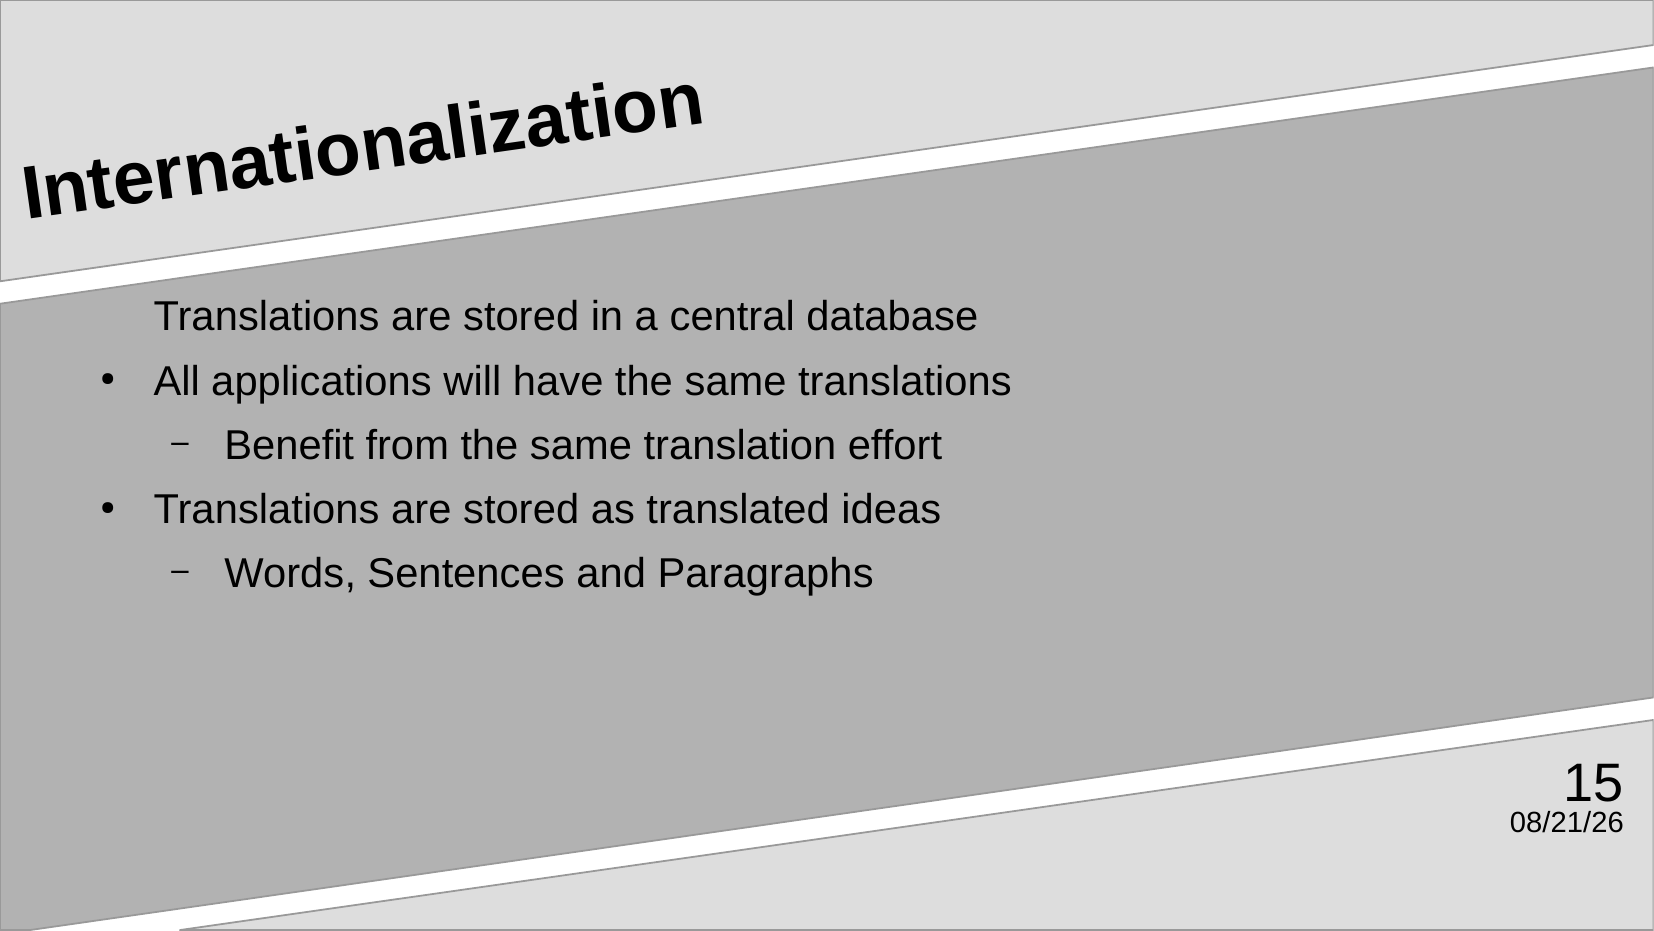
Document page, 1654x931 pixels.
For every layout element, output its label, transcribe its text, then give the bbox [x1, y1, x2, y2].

title Internationalization [11, 0, 1496, 272]
list Translations are stored in a central database All applications will have the same translations Benefit from the same translation effort Translations are stored as translated ideas Words, Sentences and Paragraphs [82, 292, 1538, 833]
